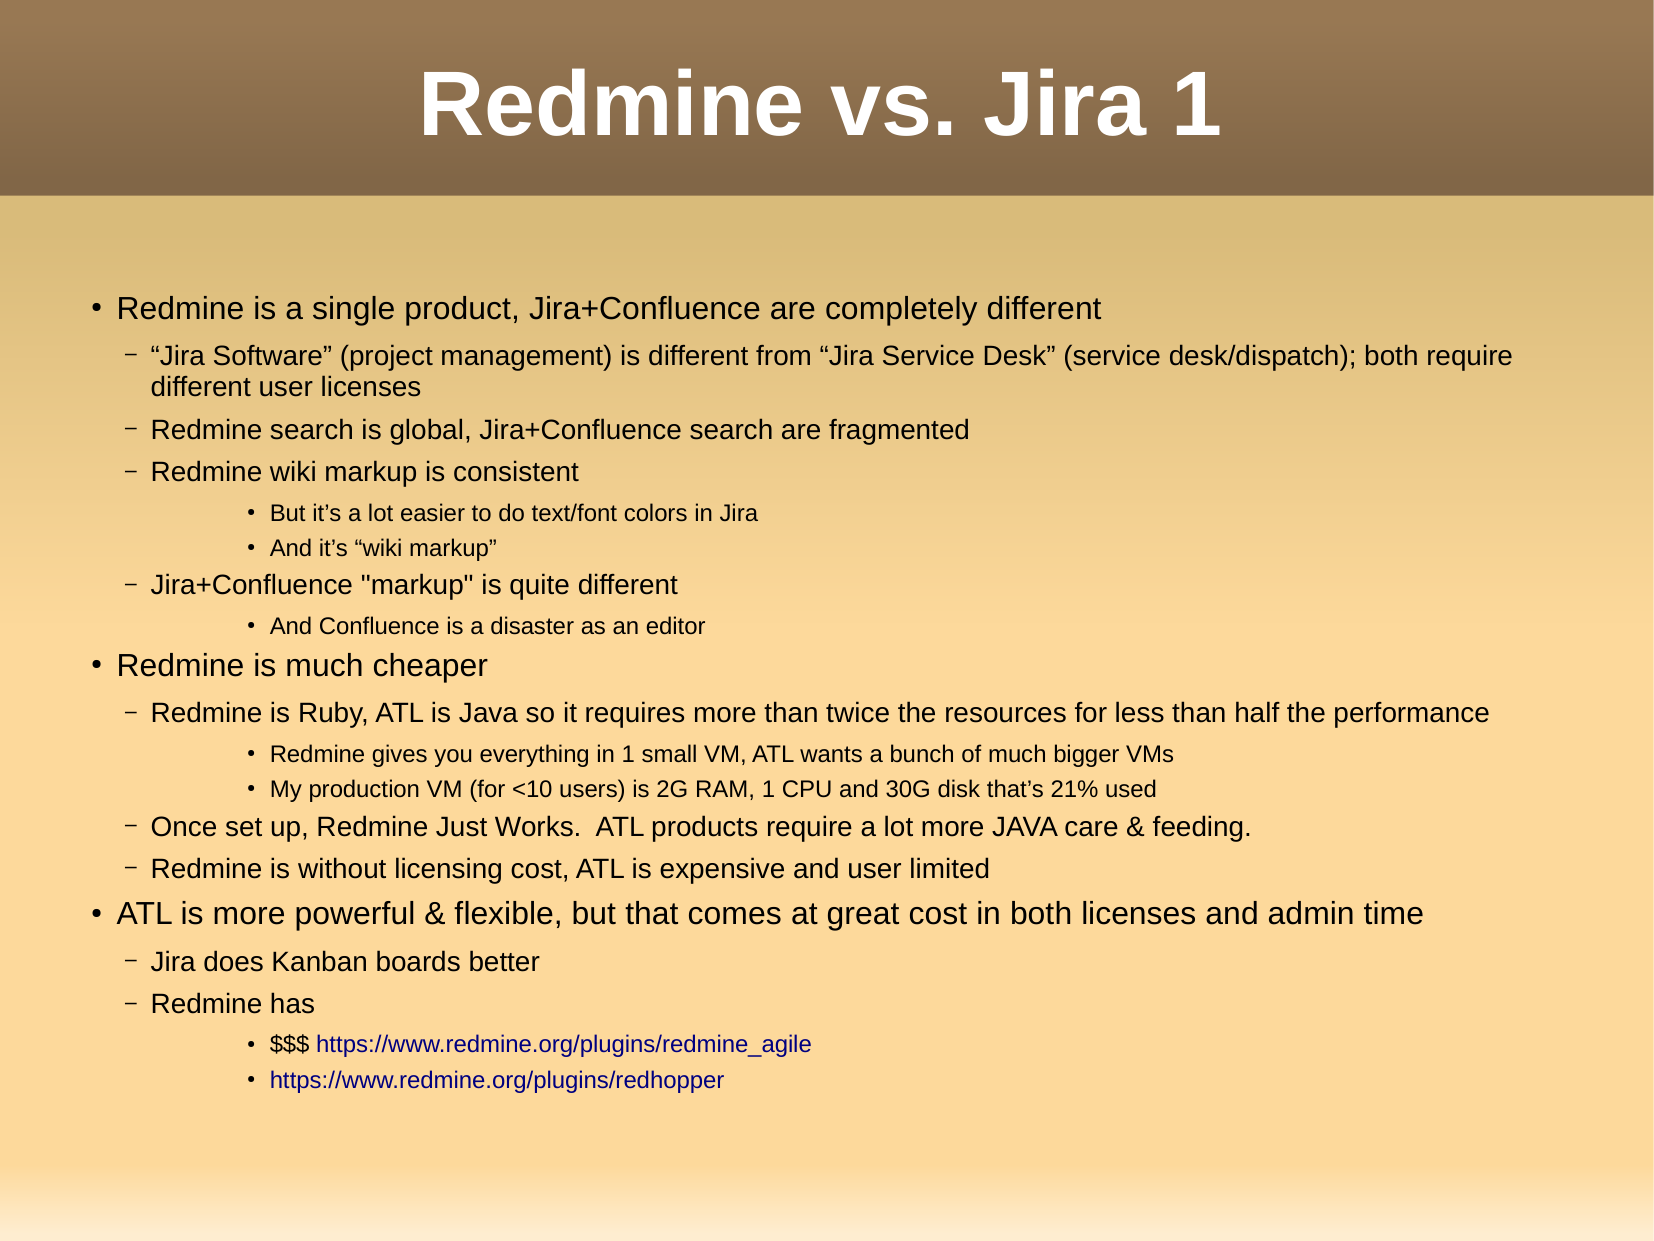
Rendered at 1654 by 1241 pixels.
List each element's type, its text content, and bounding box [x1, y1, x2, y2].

title Redmine vs. Jira 1 [76, 0, 1565, 208]
list Redmine is a single product, Jira+Confluence are completely different “Jira Software” (project management) is different from “Jira Service Desk” (service desk/dispatch); both require different user licenses Redmine search is global, Jira+Confluence search are fragmented Redmine wiki markup is consistent But it’s a lot easier to do text/font colors in Jira And it’s “wiki markup” Jira+Confluence "markup" is quite different And Confluence is a disaster as an editor Redmine is much cheaper Redmine is Ruby, ATL is Java so it requires more than twice the resources for less than half the performance Redmine gives you everything in 1 small VM, ATL wants a bunch of much bigger VMs My production VM (for <10 users) is 2G RAM, 1 CPU and 30G disk that’s 21% used Once set up, Redmine Just Works. ATL products require a lot more JAVA care & feeding. Redmine is without licensing cost, ATL is expensive and user limited ATL is more powerful & flexible, but that comes at great cost in both licenses and admin time Jira does Kanban boards better Redmine has $$$ https://www.redmine.org/plugins/redmine_agile https://www.redmine.org/plugins/redhopper [82, 290, 1571, 1109]
picture [0, 0, 1654, 1241]
